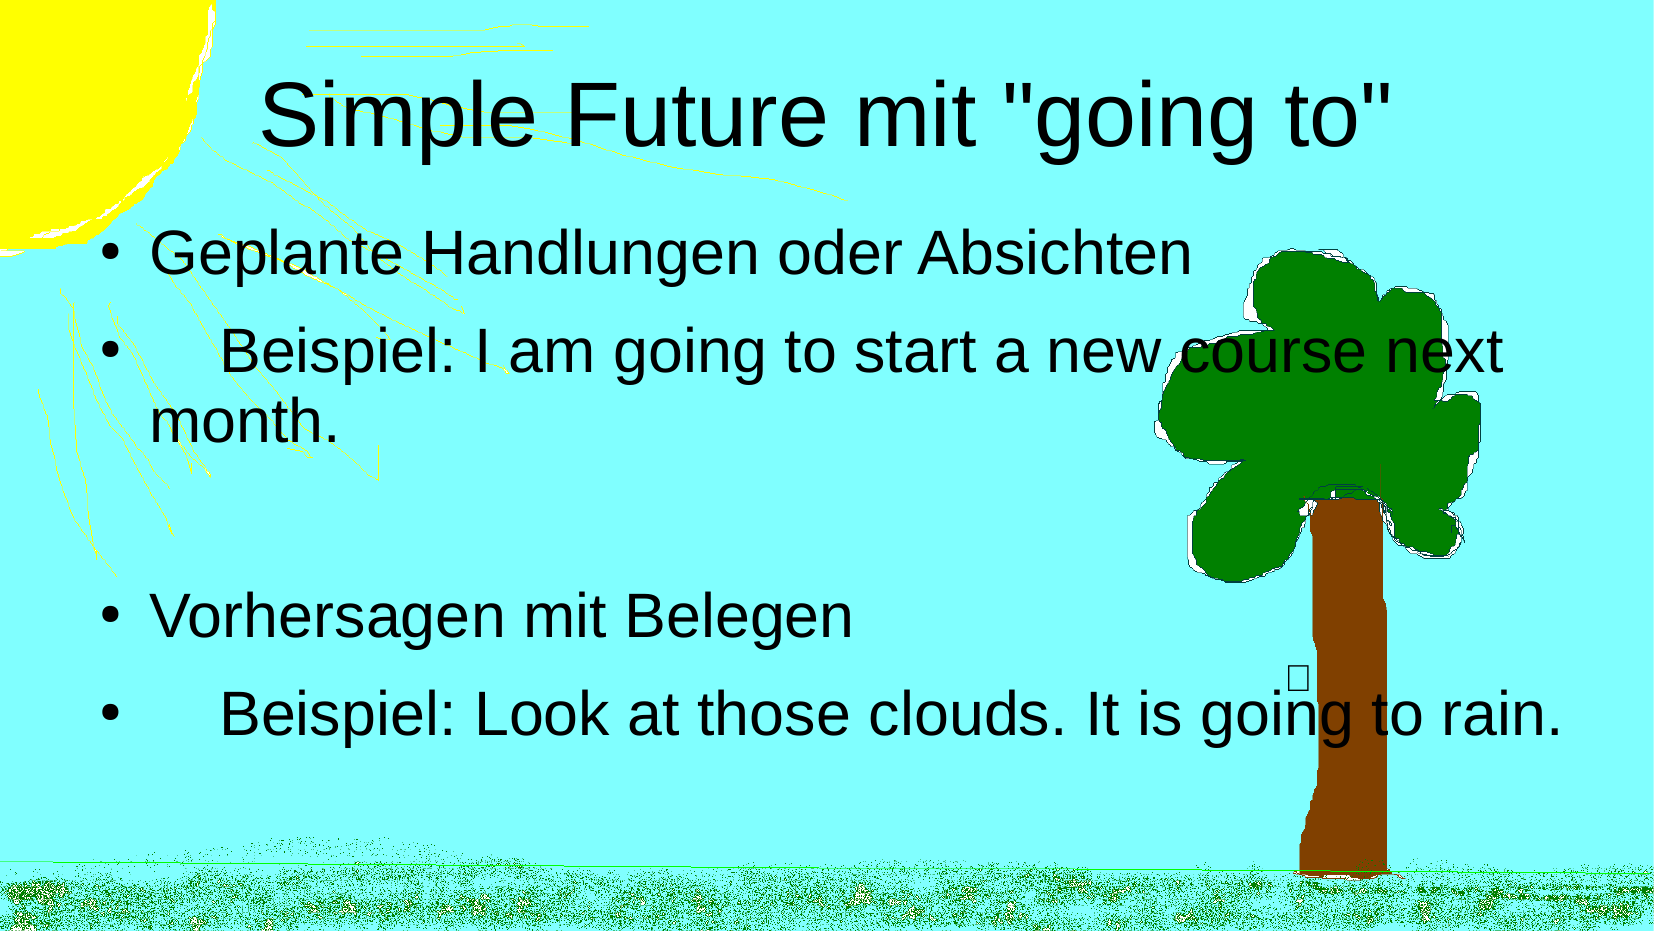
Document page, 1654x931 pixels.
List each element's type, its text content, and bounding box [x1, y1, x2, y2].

title Simple Future mit "going to" [82, 37, 1571, 193]
list Geplante Handlungen oder Absichten Beispiel: I am going to start a new course next month. Vorhersagen mit Belegen Beispiel: Look at those clouds. It is going to rain. [82, 217, 1571, 758]
picture [0, 0, 1654, 931]
text_box 🦅 [1269, 649, 1347, 707]
